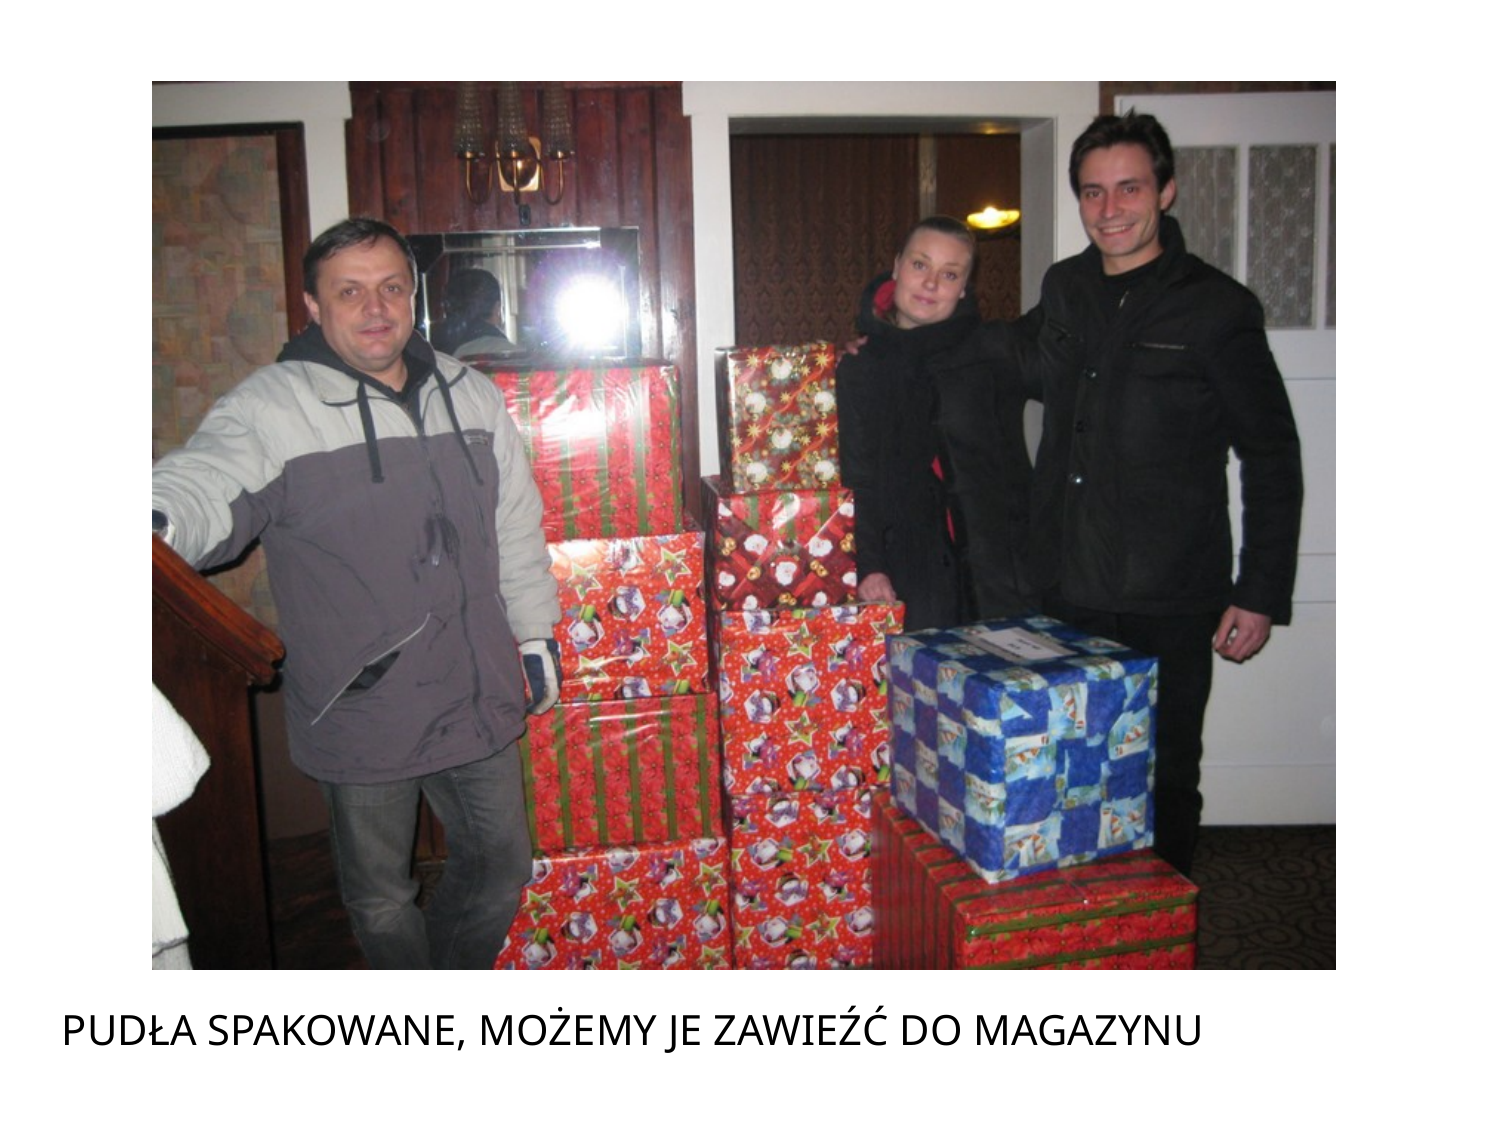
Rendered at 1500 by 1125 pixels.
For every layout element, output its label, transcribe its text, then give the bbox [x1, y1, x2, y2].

picture [152, 82, 1336, 970]
text_box PUDŁA SPAKOWANE, MOŻEMY JE ZAWIEŹĆ DO MAGAZYNU [46, 996, 1454, 1062]
